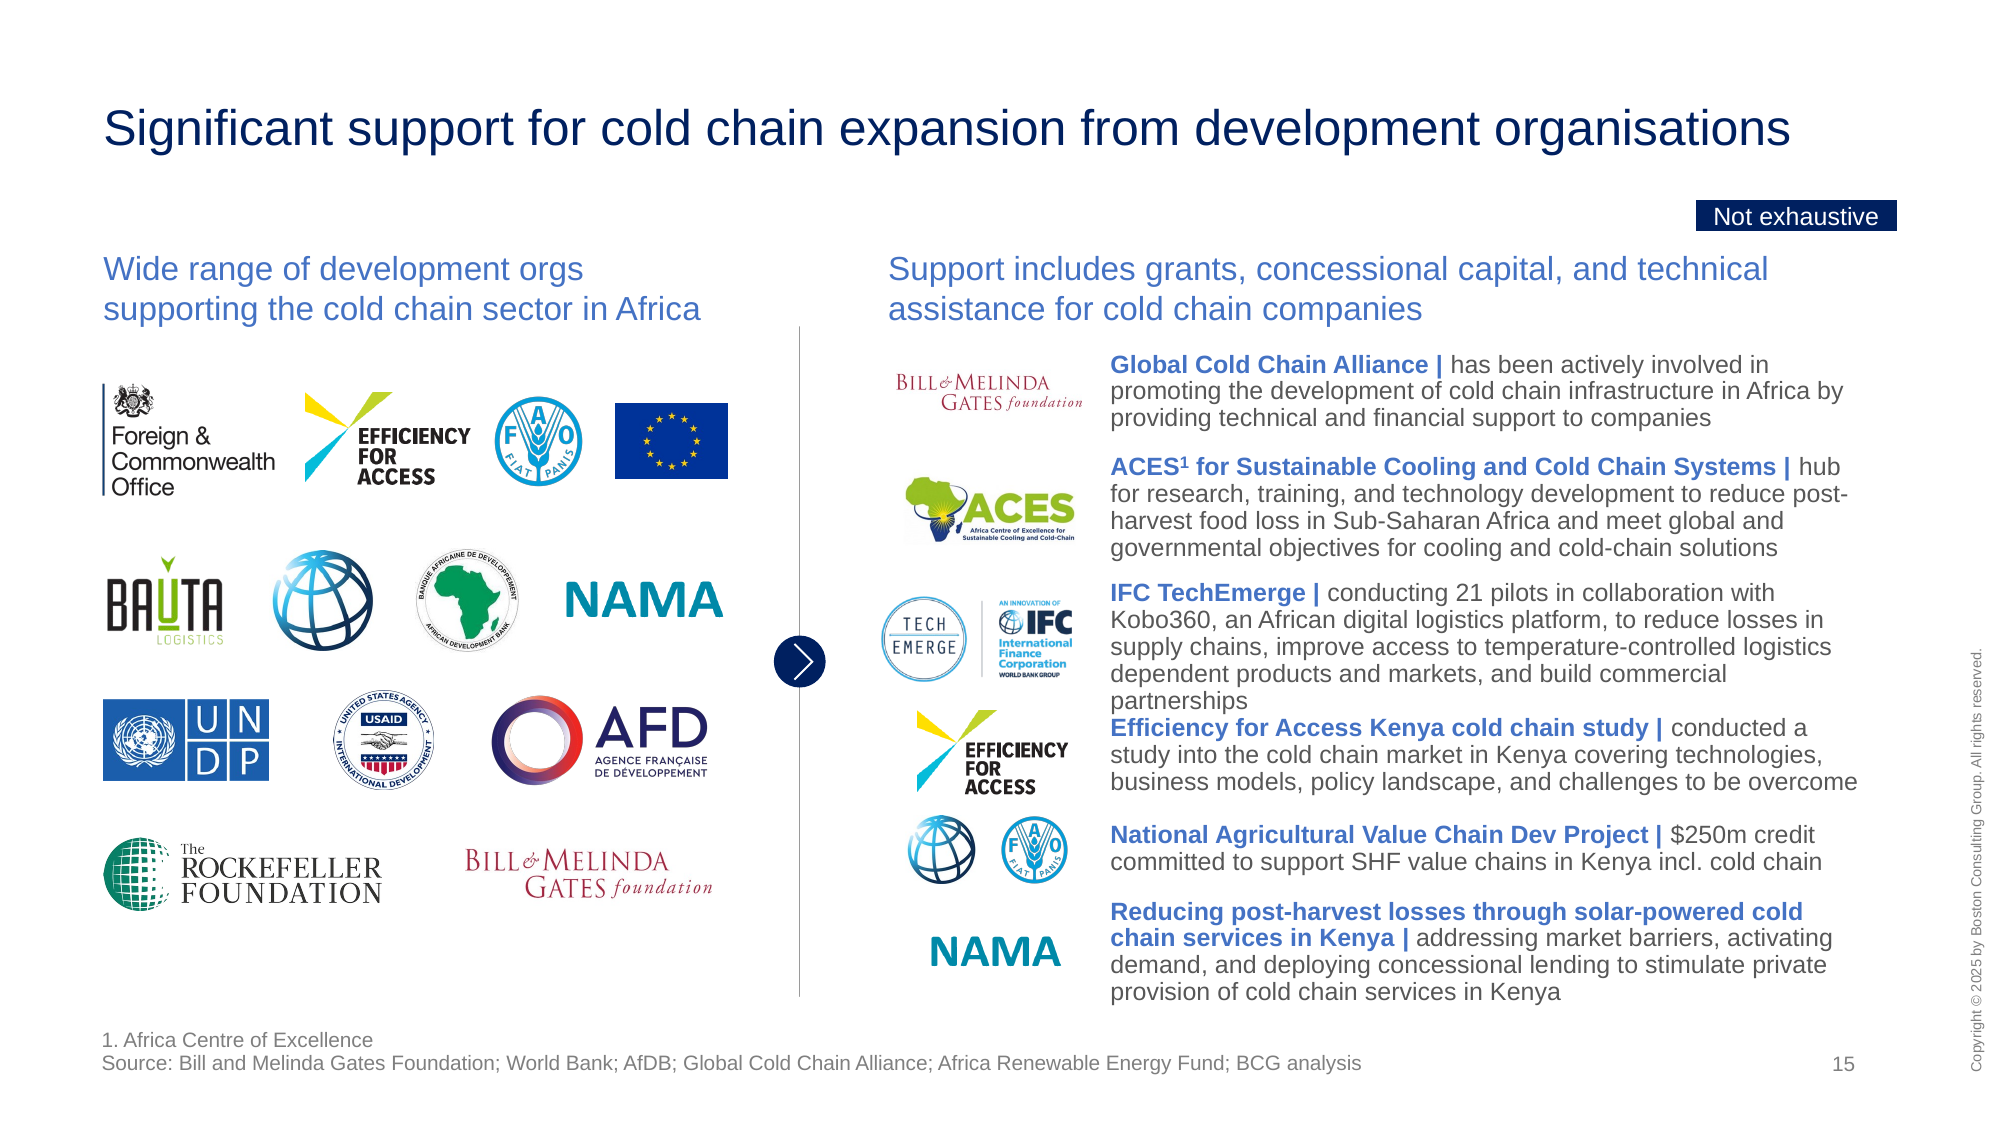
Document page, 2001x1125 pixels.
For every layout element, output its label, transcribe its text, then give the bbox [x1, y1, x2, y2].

picture [500, 402, 577, 481]
picture [905, 815, 976, 884]
picture [896, 361, 1082, 423]
text_box ACES1 for Sustainable Cooling and Cold Chain Systems | hub for research, training, and technology development to reduce post-harvest food loss in Sub-Saharan Africa and meet global and governmental objectives for cooling and cold-chain solutions [1110, 449, 1870, 568]
picture [1006, 820, 1063, 879]
title Significant support for cold chain expansion from development organisations [103, 102, 1897, 157]
picture [103, 554, 229, 647]
picture [1000, 815, 1068, 884]
text_box [774, 636, 825, 687]
picture [897, 469, 1081, 548]
picture [561, 575, 728, 626]
picture [103, 837, 382, 911]
picture [465, 832, 712, 915]
picture [305, 392, 476, 491]
picture [269, 550, 374, 651]
text_box 1. Africa Centre of Excellence Source: Bill and Melinda Gates Foundation; World Bank; AfDB; Global Cold Chain Alliance; Africa Renewable Energy Fund; BCG analysis [102, 1030, 1583, 1075]
text_box Global Cold Chain Alliance | has been actively involved in promoting the development of cold chain infrastructure in Africa by providing technical and financial support to companies [1110, 347, 1870, 437]
picture [543, 396, 583, 437]
picture [103, 699, 269, 781]
picture [75, 362, 285, 520]
text_box Reducing post-harvest losses through solar-powered cold chain services in Kenya | addressing market barriers, activating demand, and deploying concessional lending to stimulate private provision of cold chain services in Kenya [1110, 898, 1870, 1006]
picture [1040, 856, 1068, 884]
picture [486, 690, 712, 790]
picture [917, 710, 1073, 800]
text_box Support includes grants, concessional capital, and technical assistance for cold chain companies [888, 247, 1870, 328]
picture [927, 931, 1065, 973]
picture [415, 548, 520, 653]
text_box IFC TechEmerge | conducting 21 pilots in collaboration with Kobo360, an African digital logistics platform, to reduce losses in supply chains, improve access to temperature-controlled logistics dependent products and markets, and build commercial partnerships [1110, 579, 1870, 699]
picture [333, 690, 434, 790]
text_box Not exhaustive [1696, 200, 1897, 231]
picture [493, 396, 583, 487]
text_box National Agricultural Value Chain Dev Project | $250m credit committed to support SHF value chains in Kenya incl. cold chain [1110, 812, 1870, 886]
picture [872, 588, 1072, 690]
picture [615, 403, 728, 479]
text_box Wide range of development orgs supporting the cold chain sector in Africa [103, 247, 712, 328]
text_box Efficiency for Access Kenya cold chain study | conducted a study into the cold chain market in Kenya covering technologies, business models, policy landscape, and challenges to be overcome [1110, 710, 1870, 800]
